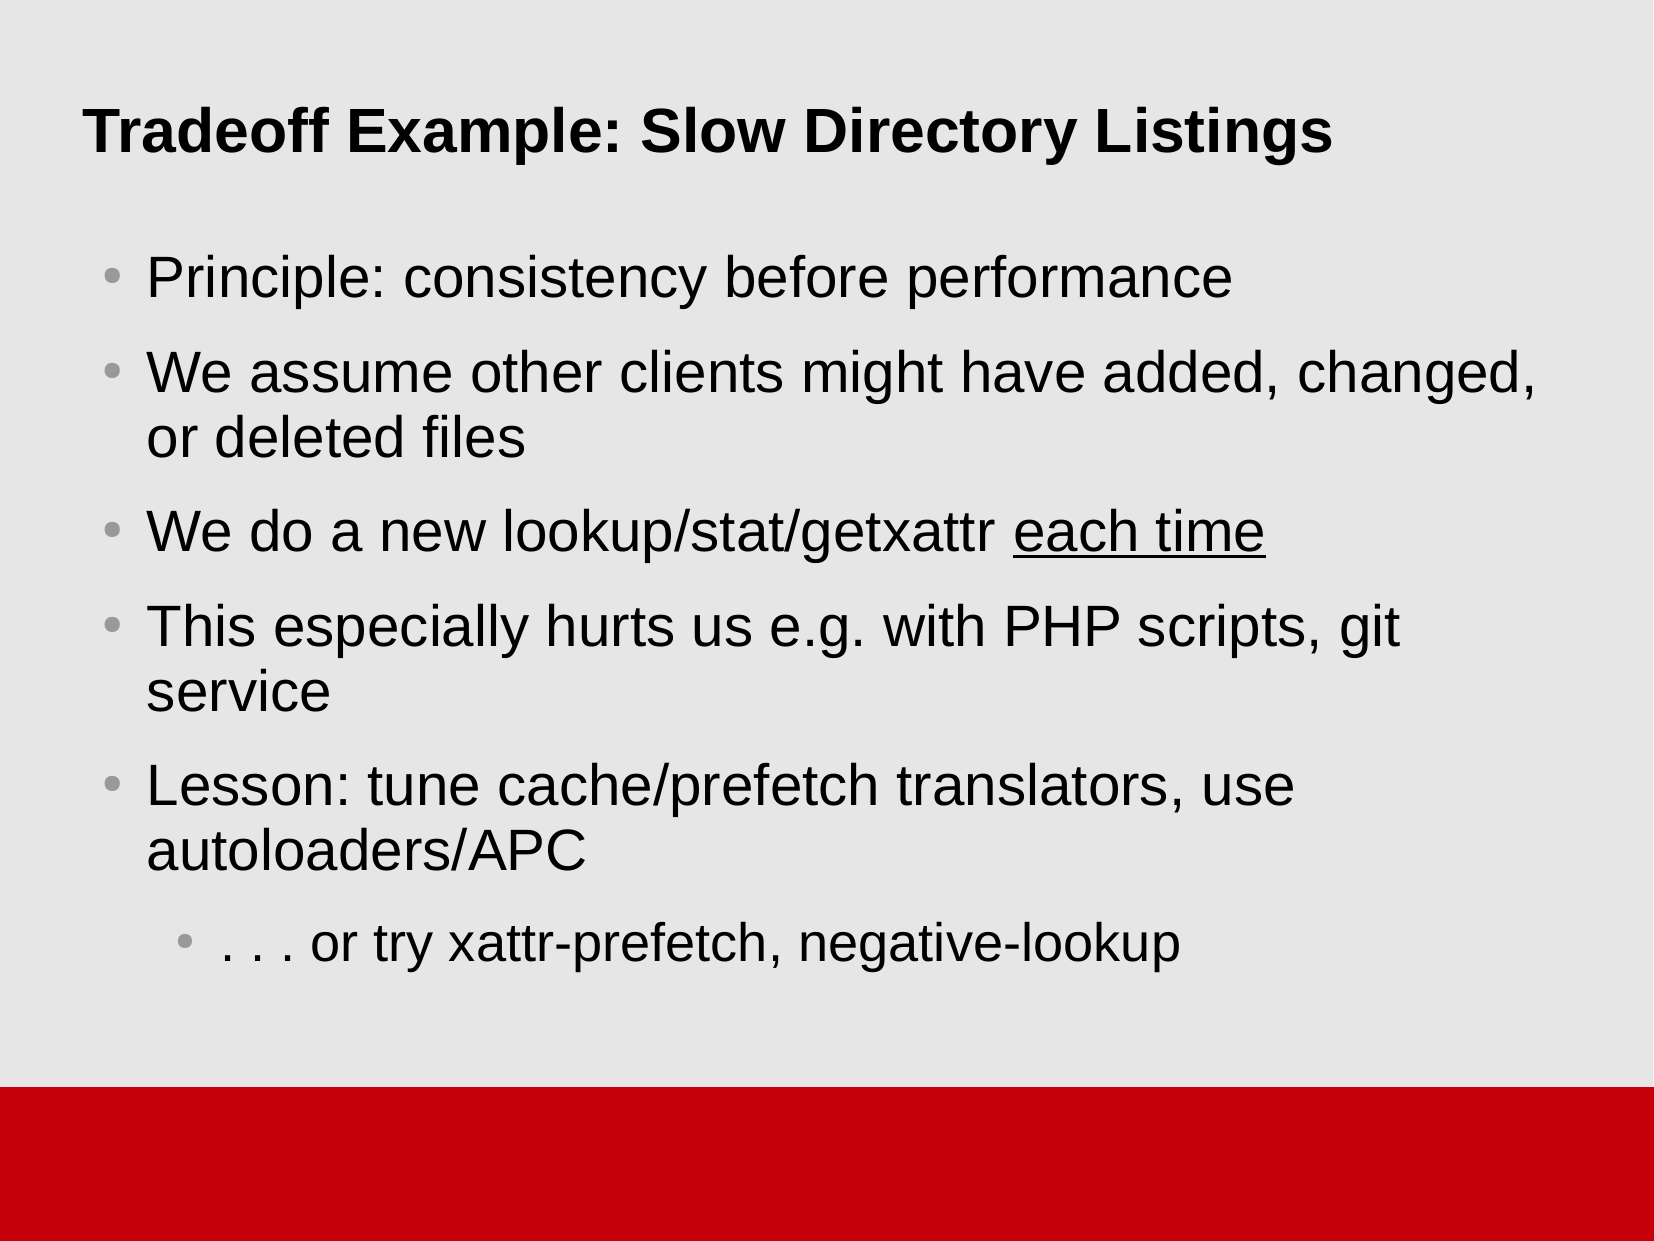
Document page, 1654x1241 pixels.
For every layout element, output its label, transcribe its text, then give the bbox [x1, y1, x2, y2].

title Tradeoff Example: Slow Directory Listings [82, 37, 1571, 226]
list Principle: consistency before performance We assume other clients might have added, changed, or deleted files We do a new lookup/stat/getxattr each time This especially hurts us e.g. with PHP scripts, git service Lesson: tune cache/prefetch translators, use autoloaders/APC . . . or try xattr-prefetch, negative-lookup [86, 244, 1576, 1040]
